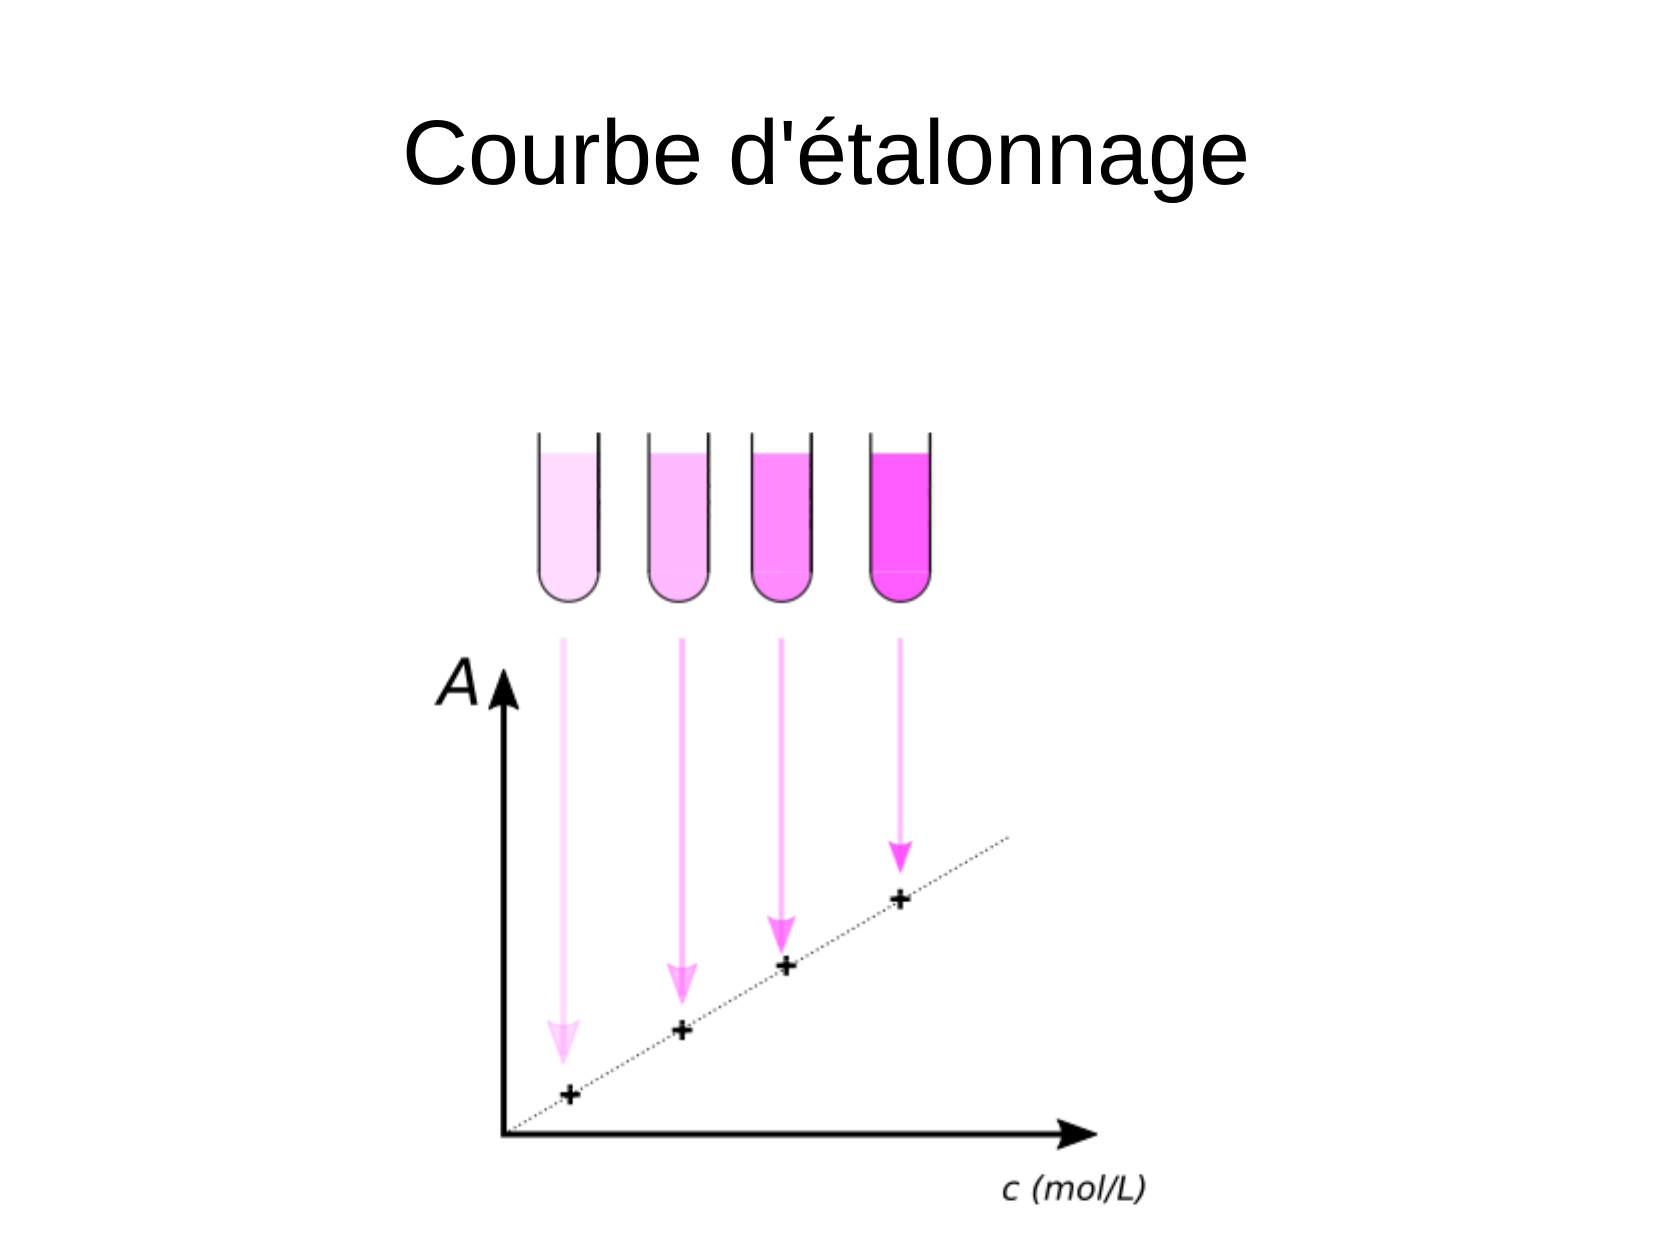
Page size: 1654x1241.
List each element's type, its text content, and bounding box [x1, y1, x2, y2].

picture [425, 413, 1178, 1241]
title Courbe d'étalonnage [82, 49, 1571, 257]
